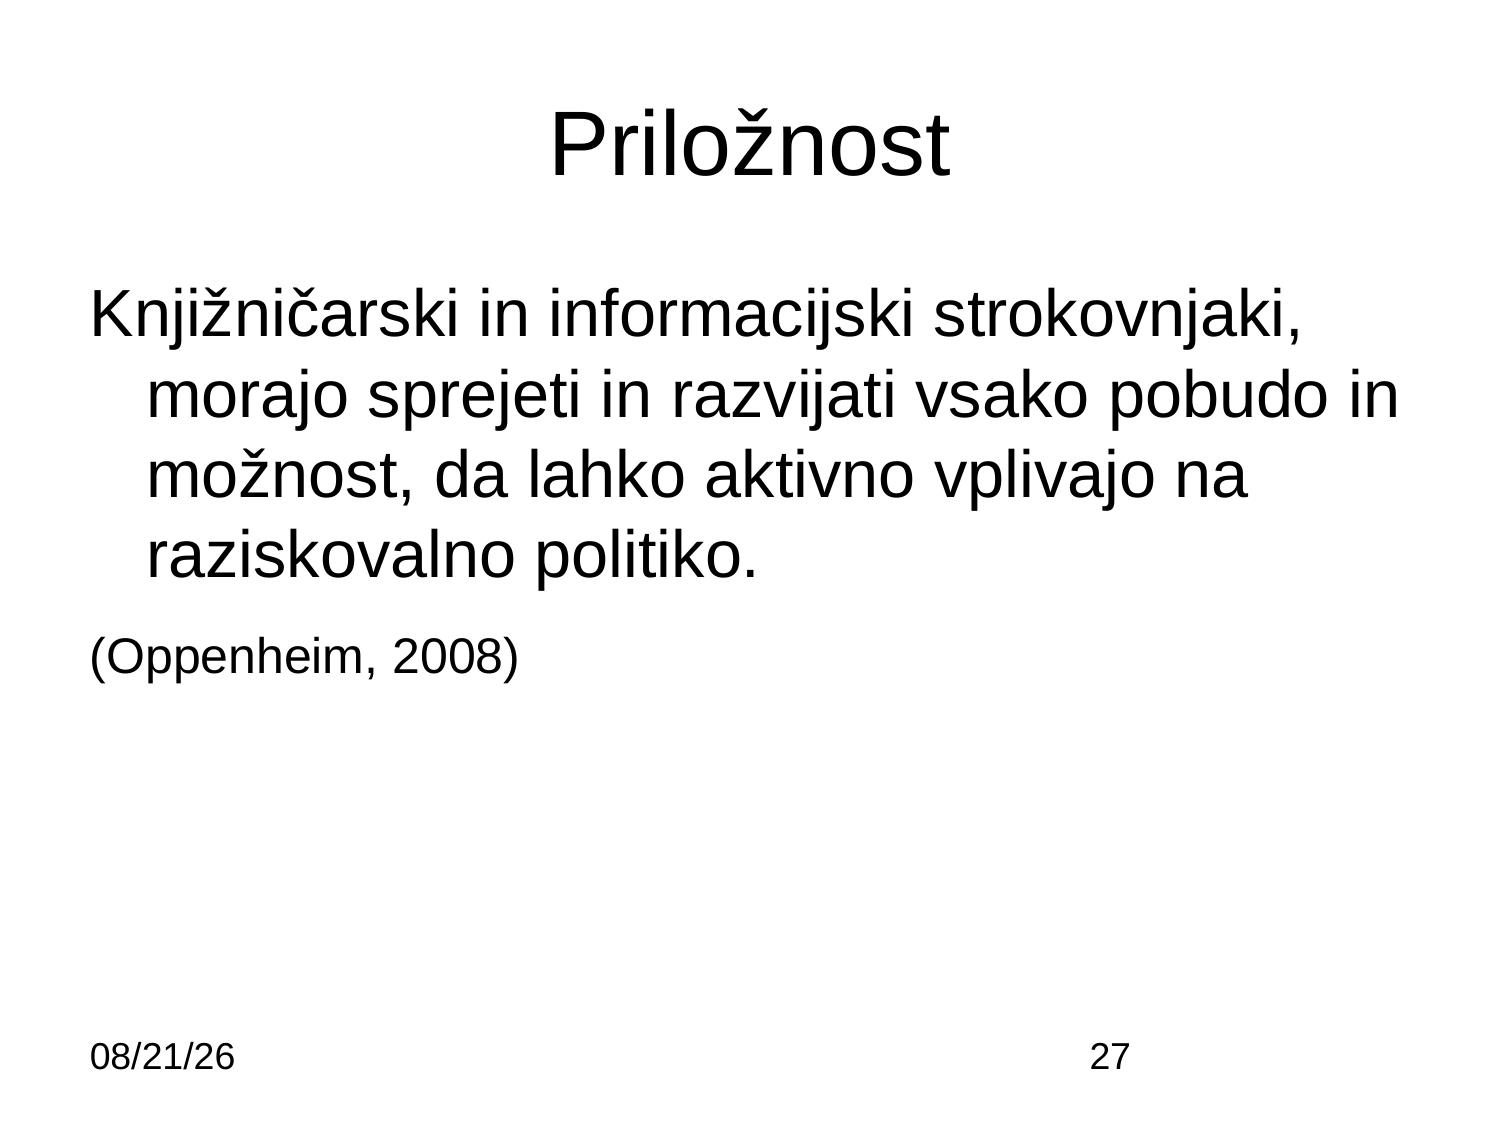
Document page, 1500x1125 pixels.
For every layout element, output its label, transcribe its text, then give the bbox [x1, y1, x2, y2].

title Priložnost [75, 45, 1426, 233]
list Knjižničarski in informacijski strokovnjaki, morajo sprejeti in razvijati vsako pobudo in možnost, da lahko aktivno vplivajo na raziskovalno politiko. (Oppenheim, 2008) [75, 262, 1426, 1006]
